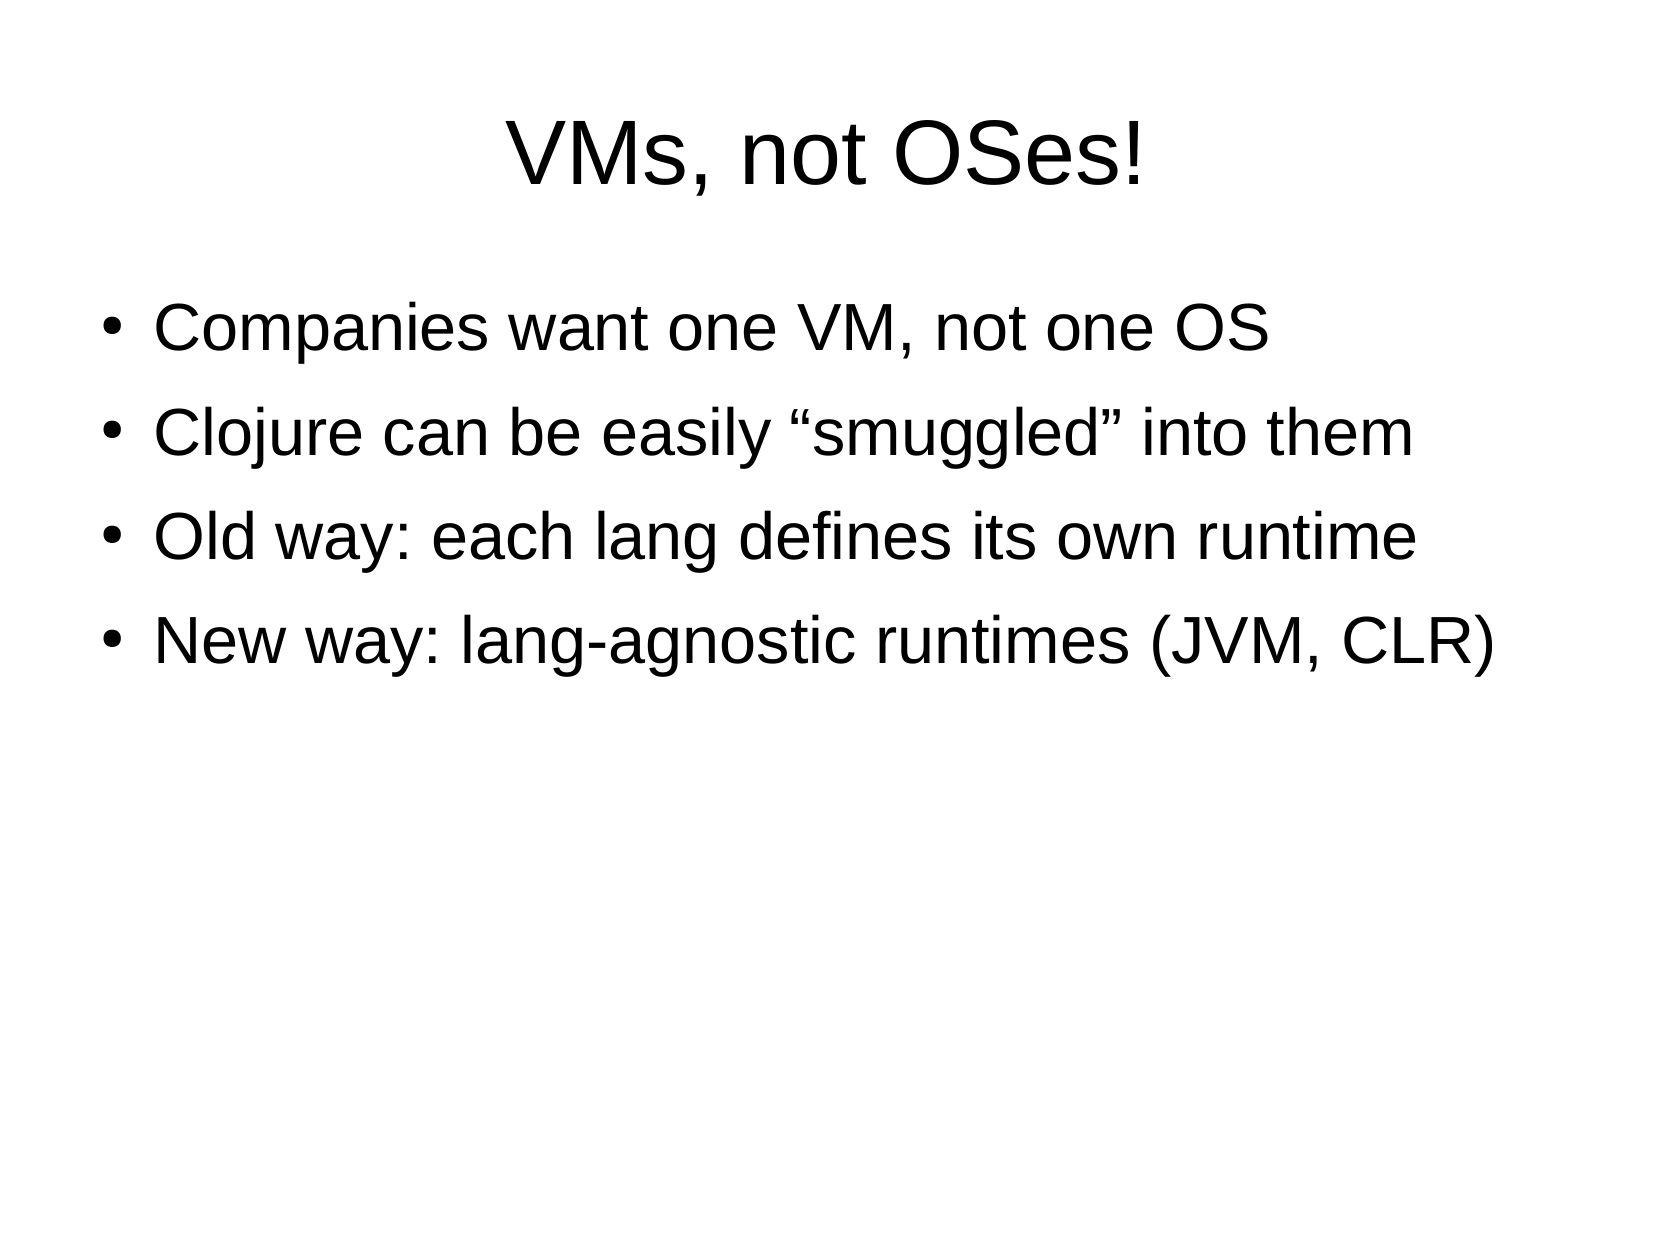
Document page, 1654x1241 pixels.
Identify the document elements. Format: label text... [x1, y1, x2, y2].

list Companies want one VM, not one OS Clojure can be easily “smuggled” into them Old way: each lang defines its own runtime New way: lang-agnostic runtimes (JVM, CLR) [82, 290, 1571, 1010]
title VMs, not OSes! [82, 49, 1571, 257]
